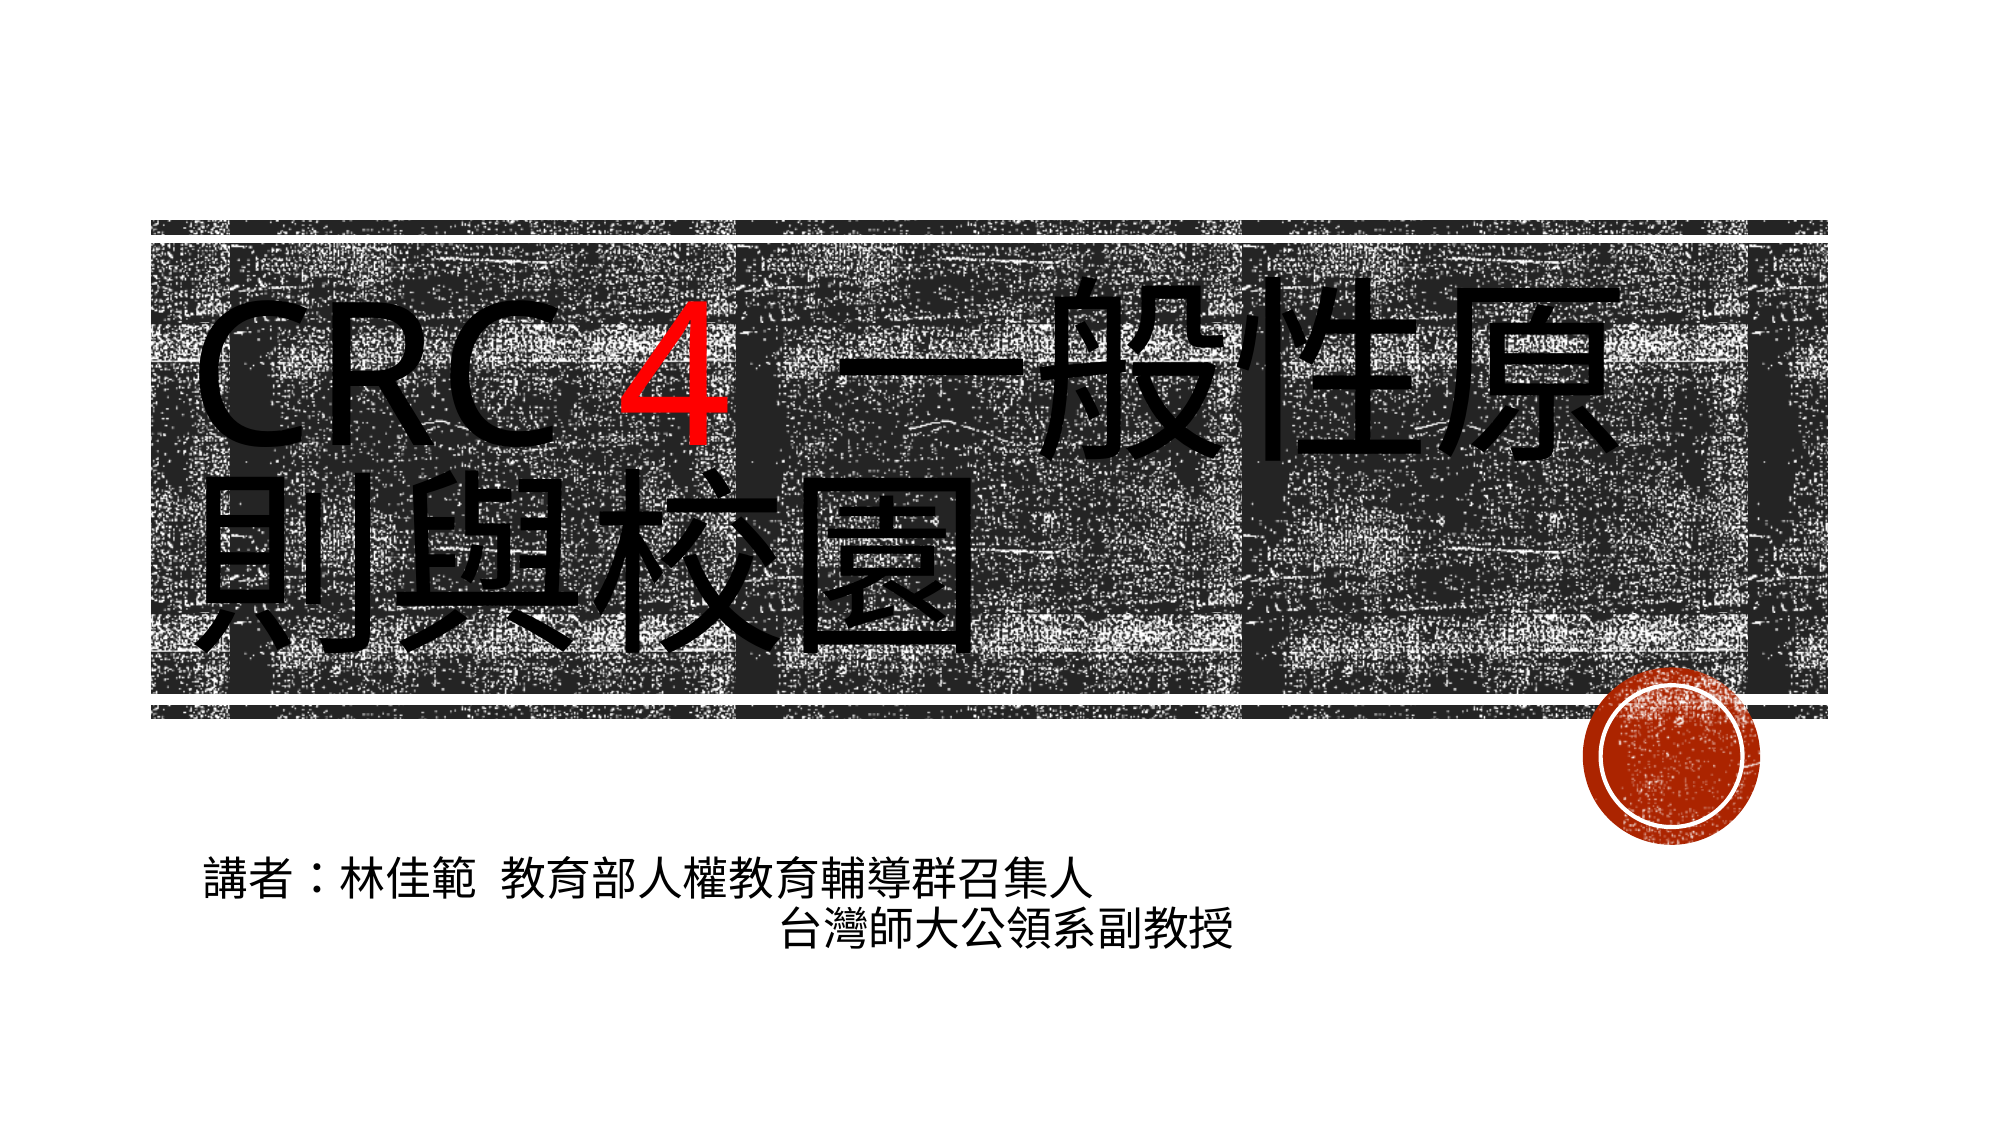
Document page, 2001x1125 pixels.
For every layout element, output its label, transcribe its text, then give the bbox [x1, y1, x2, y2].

subtitle 講者：林佳範 教育部人權教育輔導群召集人 台灣師大公領系副教授 [187, 848, 1483, 1025]
title CRC 4 一般性原則與校園 [172, 234, 1808, 733]
